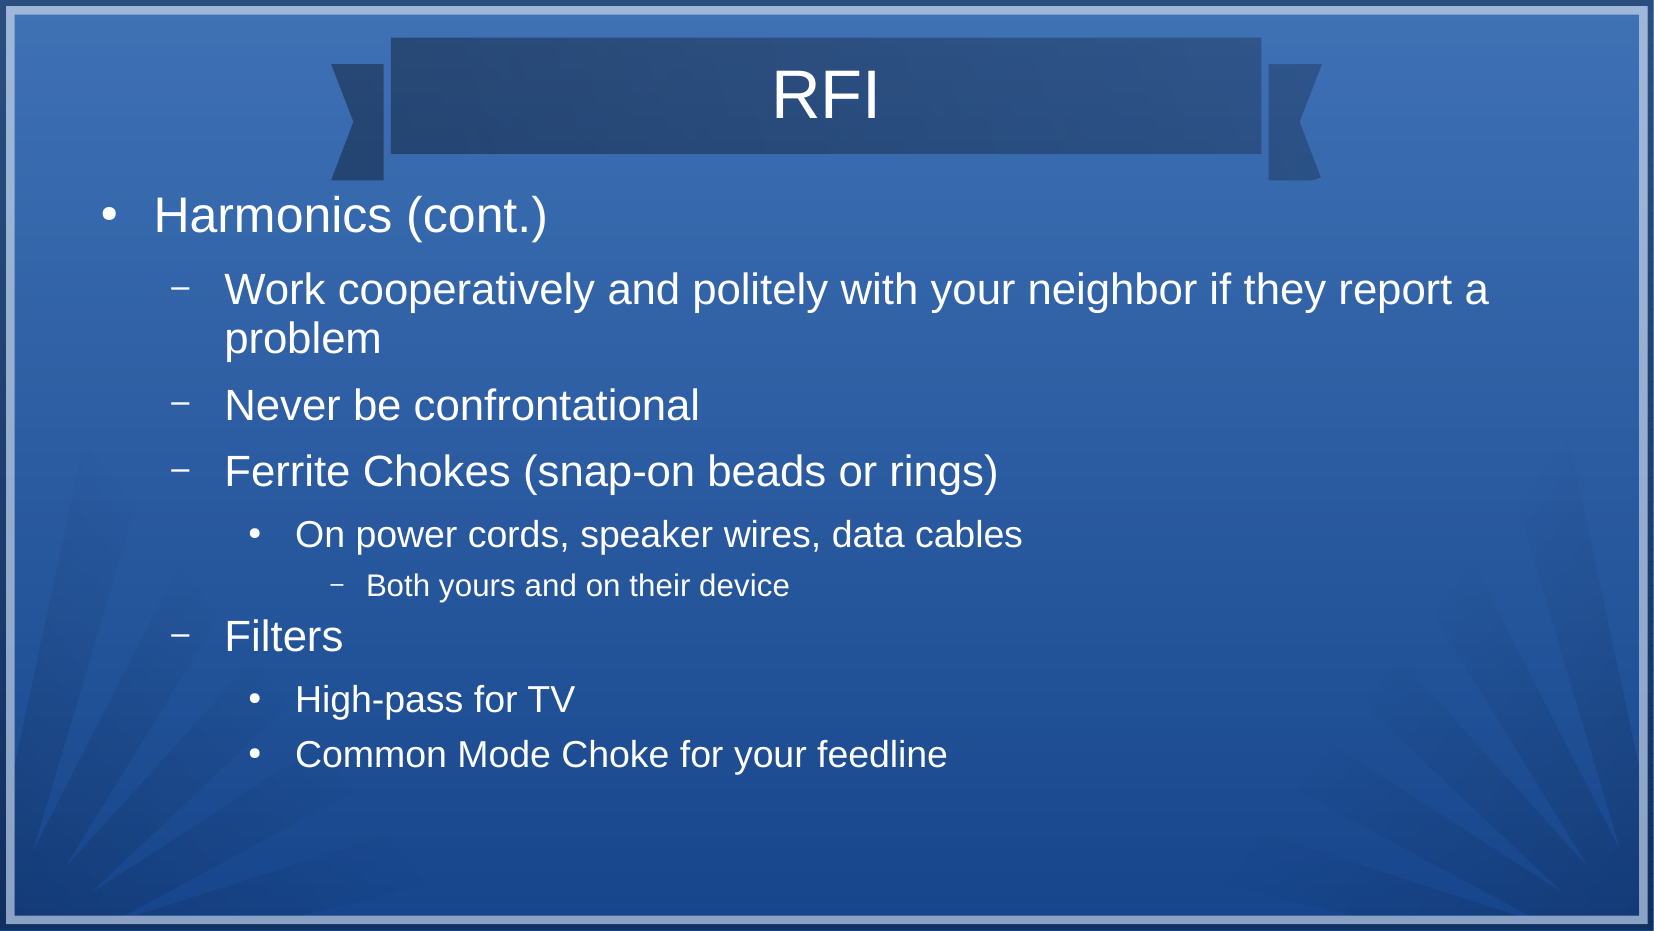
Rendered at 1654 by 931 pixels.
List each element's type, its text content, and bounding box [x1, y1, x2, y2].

list Harmonics (cont.) Work cooperatively and politely with your neighbor if they report a problem Never be confrontational Ferrite Chokes (snap-on beads or rings) On power cords, speaker wires, data cables Both yours and on their device Filters High-pass for TV Common Mode Choke for your feedline [82, 187, 1571, 901]
title RFI [389, 35, 1264, 154]
